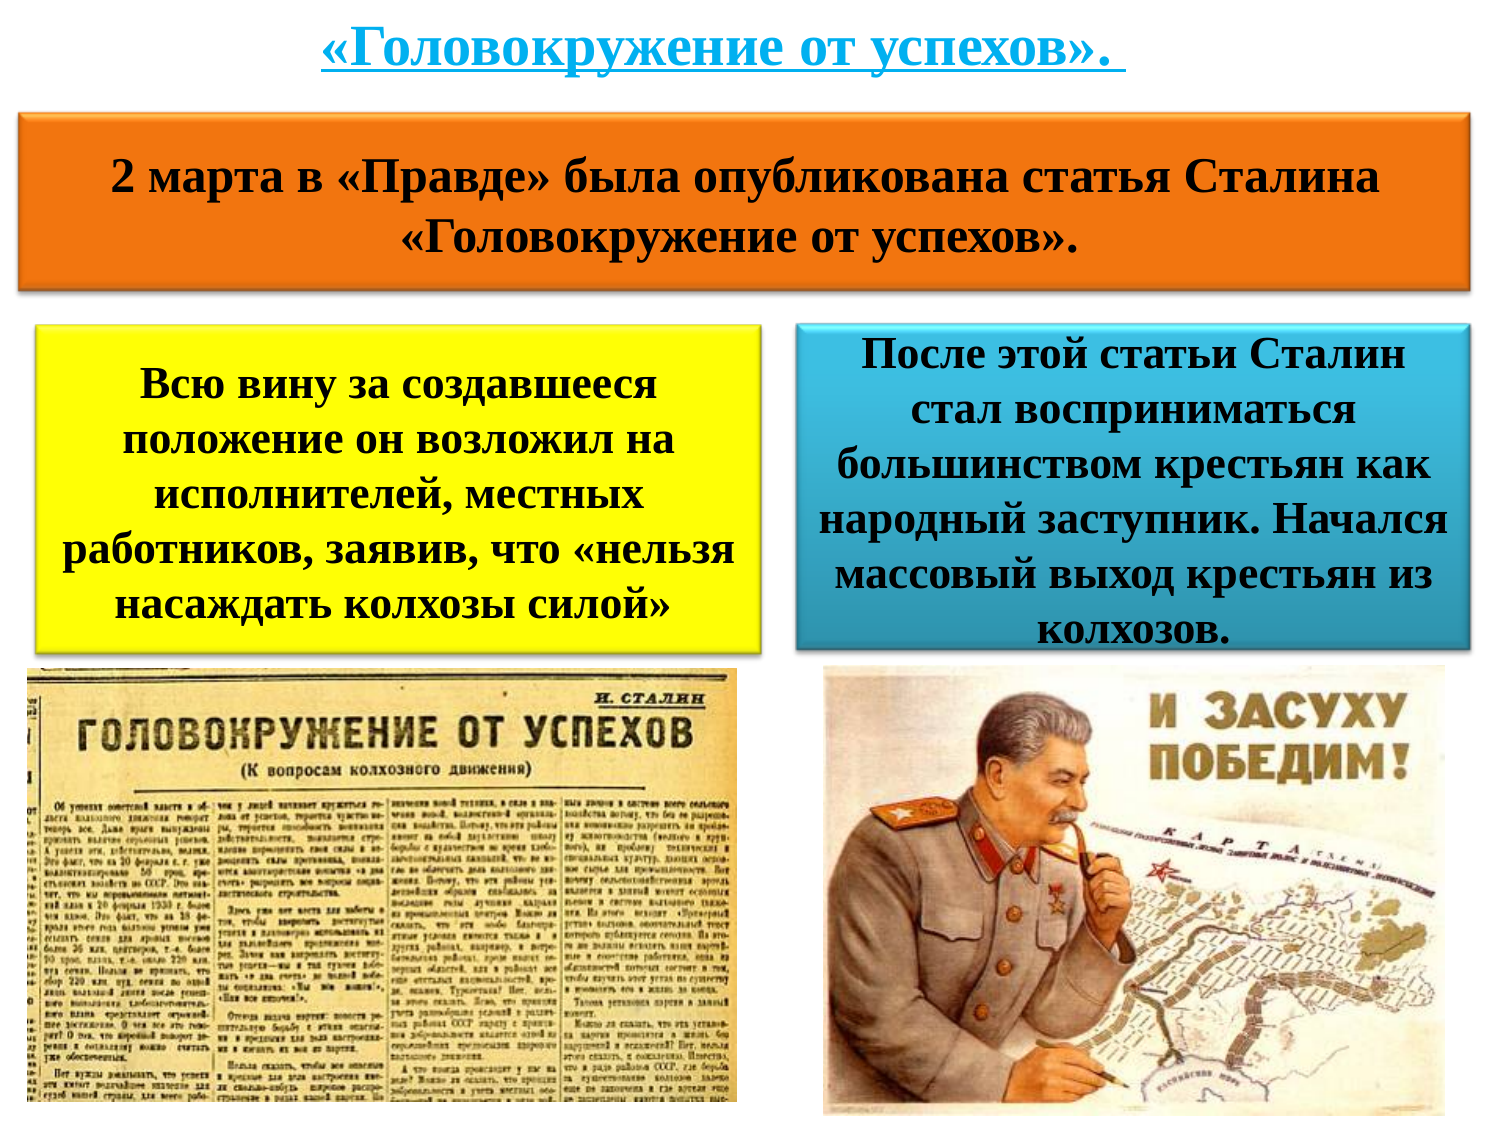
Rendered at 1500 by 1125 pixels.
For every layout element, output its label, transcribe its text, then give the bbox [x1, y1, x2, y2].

text_box Всю вину за создавшееся положение он возложил на исполнителей, местных работников, заявив, что «нельзя насаждать колхозы силой» [36, 326, 762, 655]
text_box После этой статьи Сталин стал восприниматься большинством крестьян как народный заступник. Начался массовый выход крестьян из колхозов. [797, 326, 1471, 650]
picture [9, 108, 1497, 1117]
picture [26, 320, 782, 667]
text_box «Головокружение от успехов». [306, 0, 1142, 85]
picture [27, 668, 737, 1102]
text_box 2 марта в «Правде» была опубликована статья Сталина «Головокружение от успехов». [20, 113, 1471, 292]
